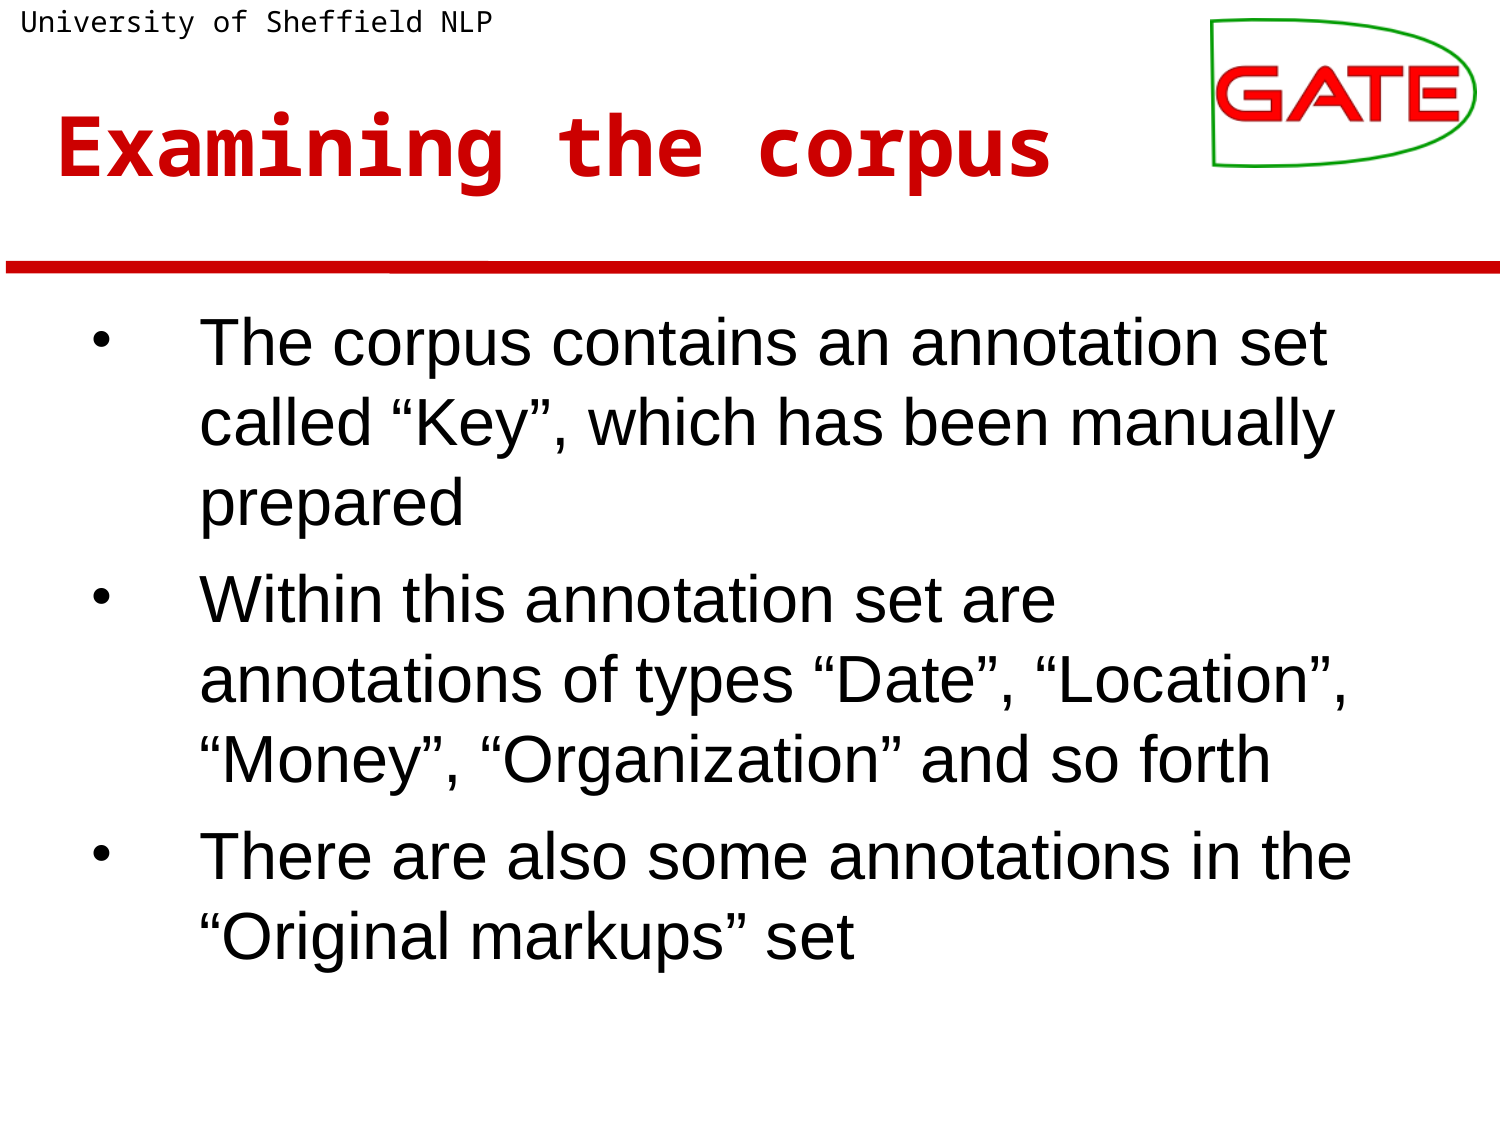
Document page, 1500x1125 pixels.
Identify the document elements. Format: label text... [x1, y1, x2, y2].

list The corpus contains an annotation set called “Key”, which has been manually prepared Within this annotation set are annotations of types “Date”, “Location”, “Money”, “Organization” and so forth There are also some annotations in the “Original markups” set [75, 290, 1425, 1034]
title Examining the corpus [41, 30, 1391, 262]
picture [1210, 18, 1477, 168]
